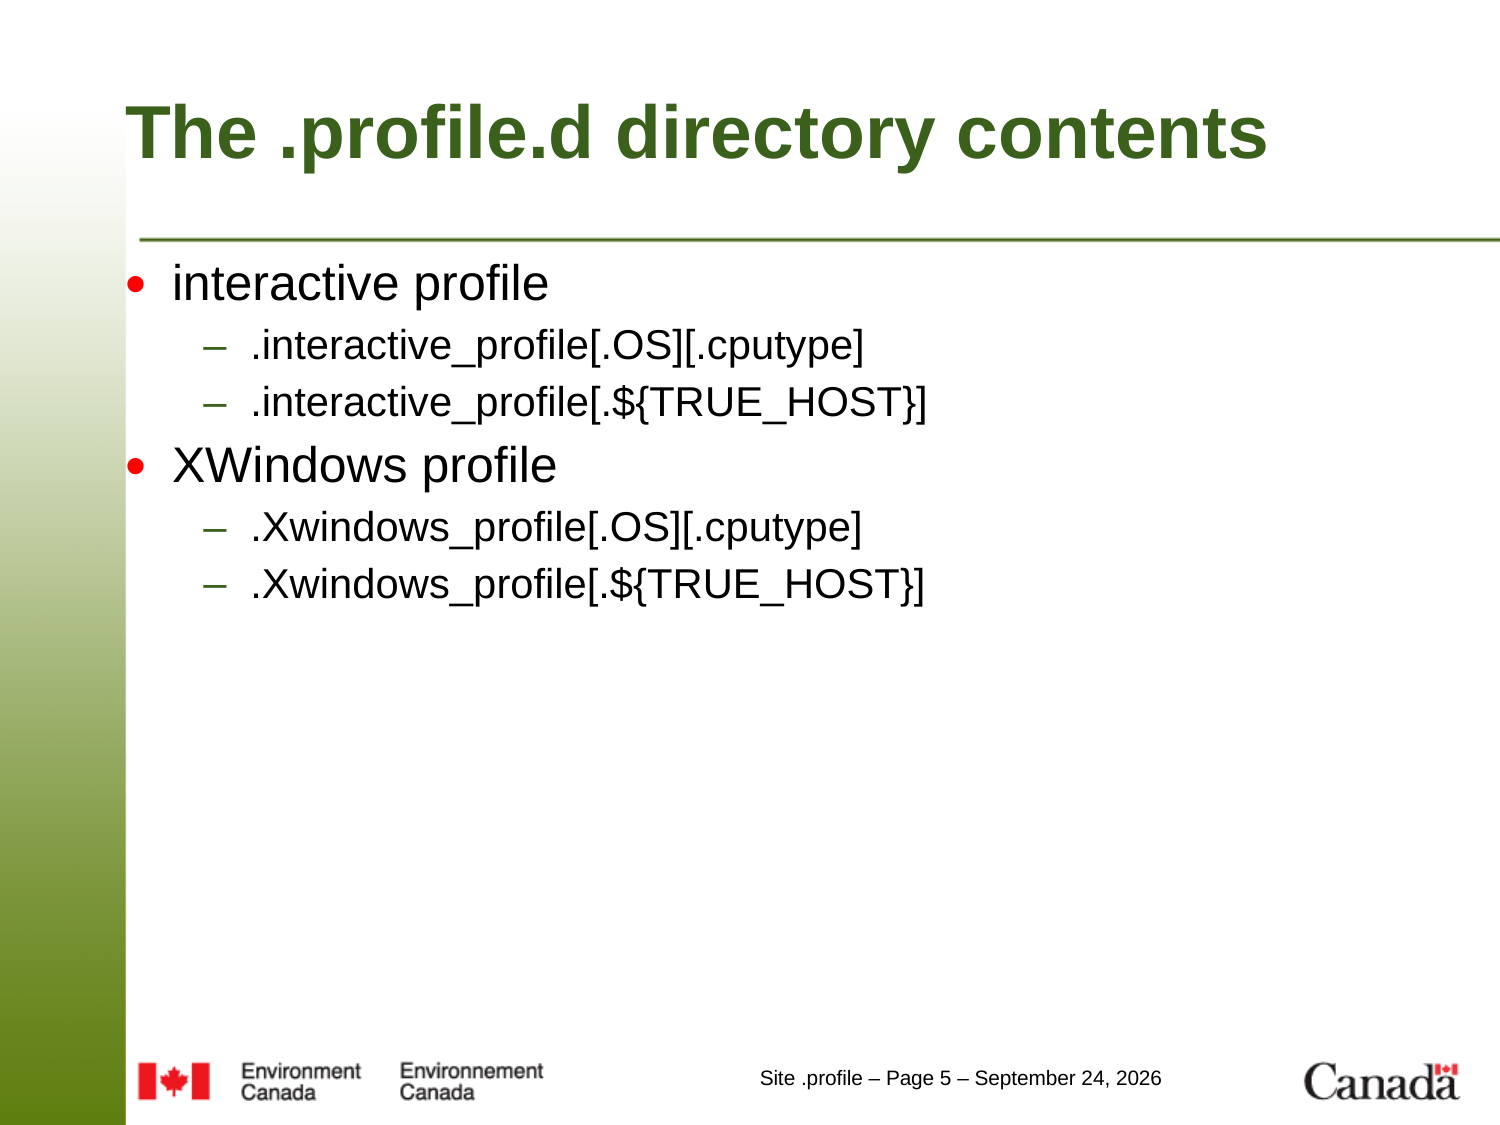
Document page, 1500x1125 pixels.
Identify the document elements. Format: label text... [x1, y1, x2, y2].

picture [0, 0, 1500, 1125]
list interactive profile .interactive_profile[.OS][.cputype] .interactive_profile[.${TRUE_HOST}] XWindows profile .Xwindows_profile[.OS][.cputype] .Xwindows_profile[.${TRUE_HOST}] [125, 255, 1463, 1009]
title The .profile.d directory contents [125, 52, 1463, 213]
